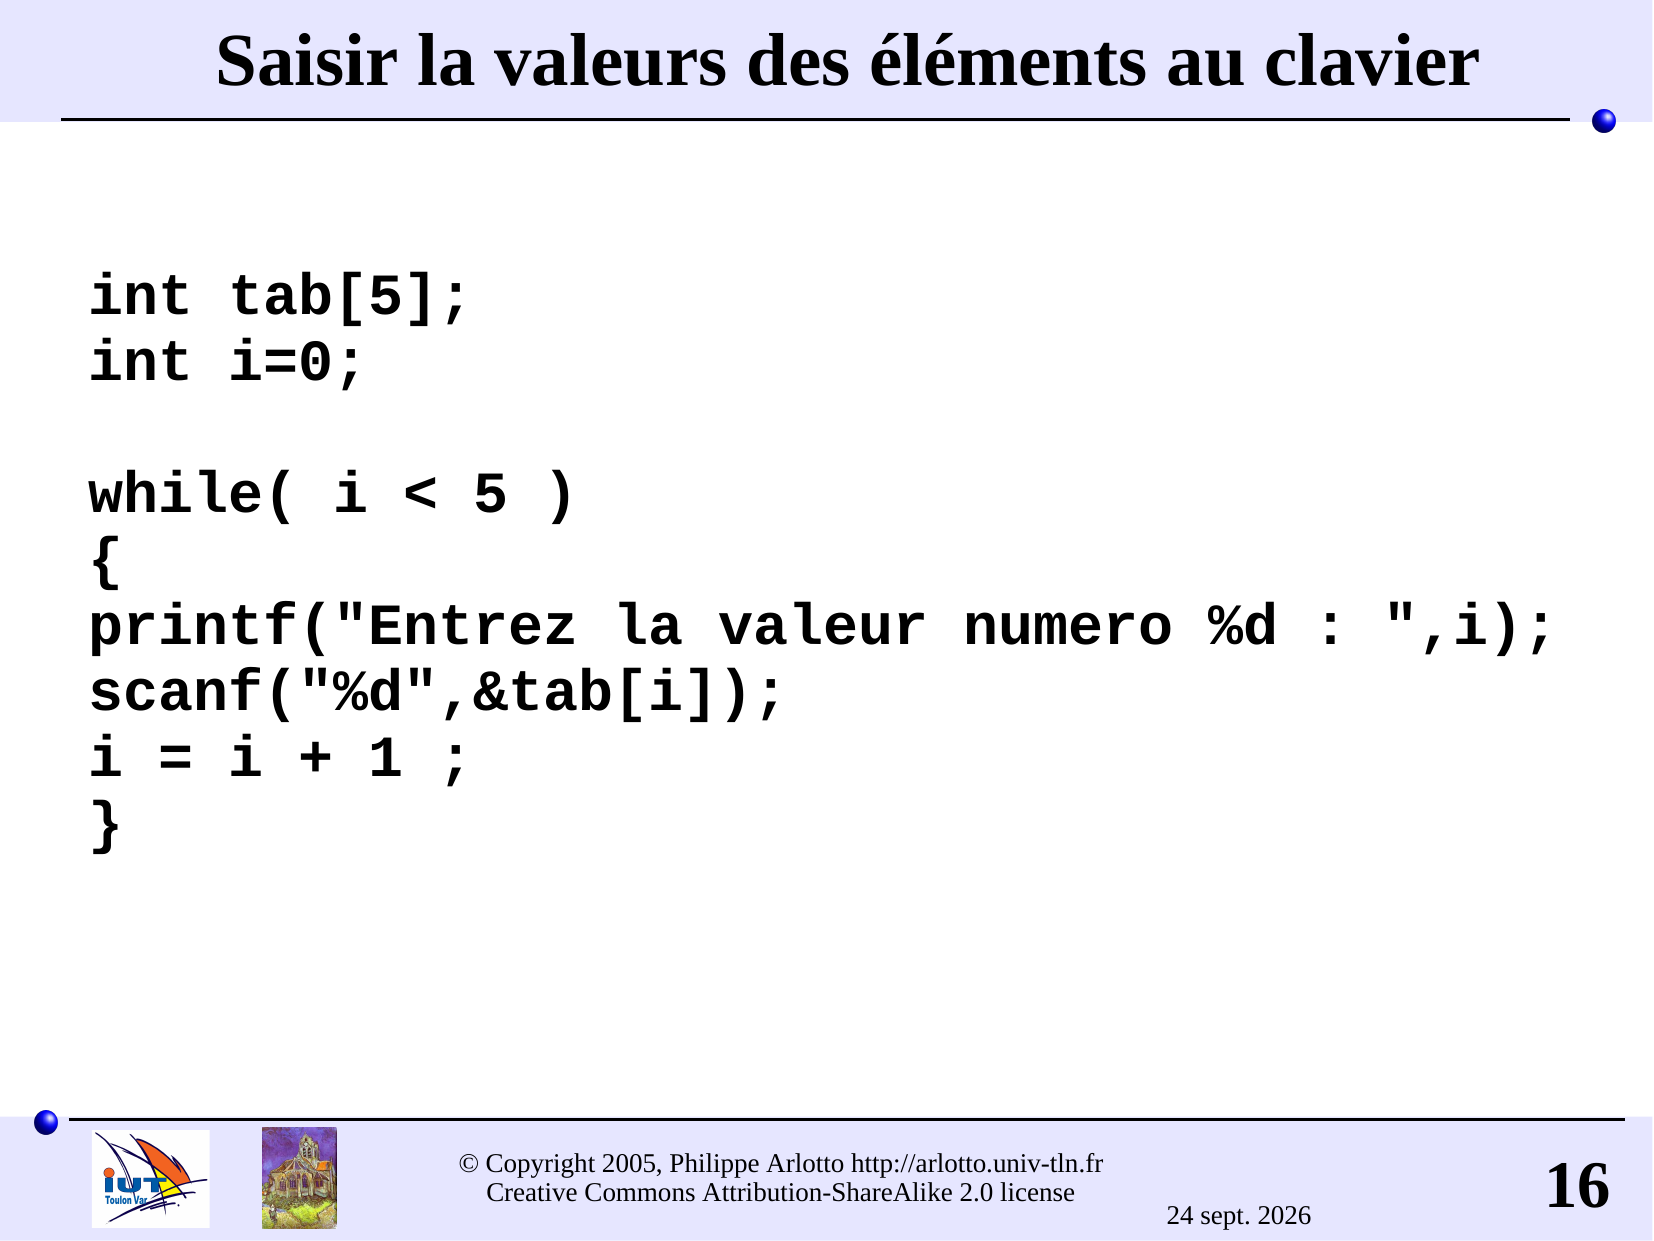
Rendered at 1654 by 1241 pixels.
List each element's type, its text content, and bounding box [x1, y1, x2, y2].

title Saisir la valeurs des éléments au clavier [95, 11, 1585, 110]
picture [262, 1127, 337, 1229]
text_box int tab[5]; int i=0; while( i < 5 ) { printf("Entrez la valeur numero %d : ",i); scanf("%d",&tab[i]); i = i + 1 ; } [88, 265, 1653, 861]
